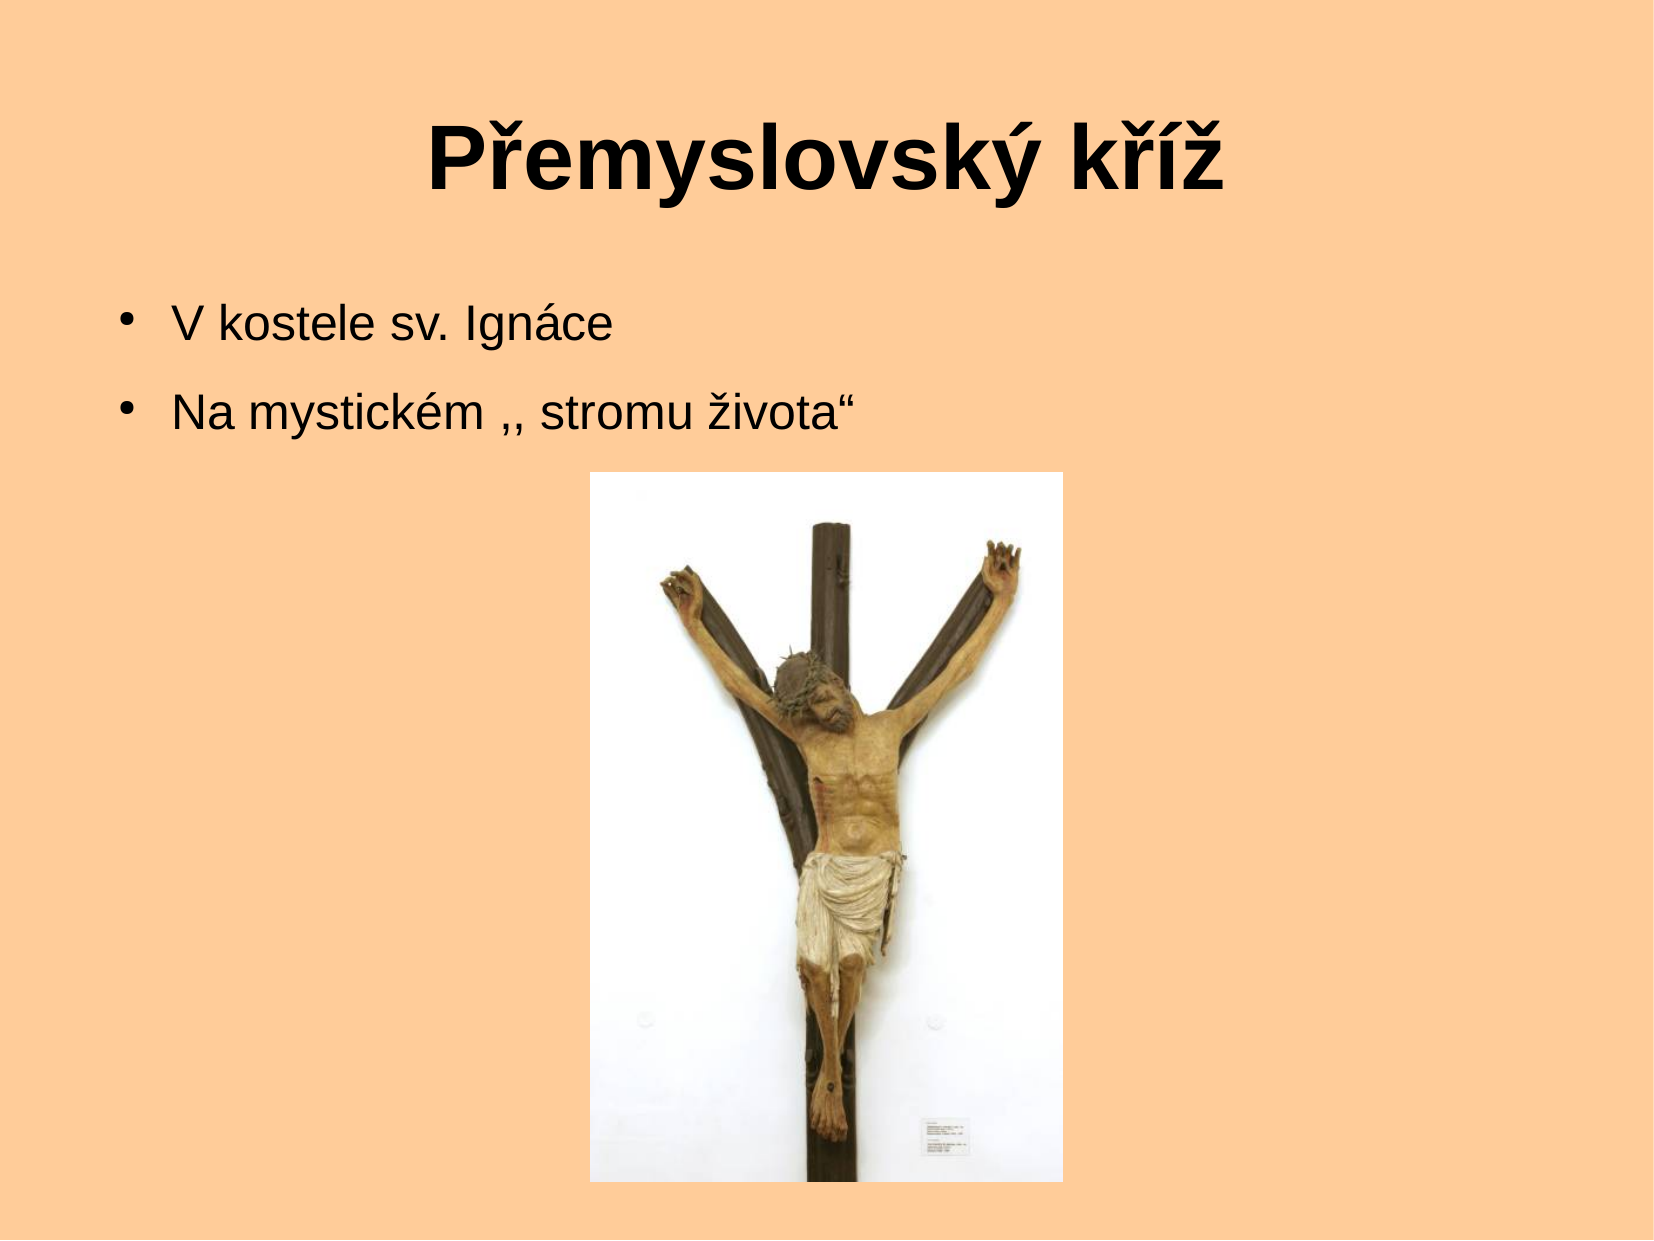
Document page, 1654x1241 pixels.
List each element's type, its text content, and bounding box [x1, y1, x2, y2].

list V kostele sv. Ignáce Na mystickém ,, stromu života“ [82, 290, 1571, 1109]
title Přemyslovský kříž [82, 49, 1571, 257]
picture [590, 472, 1063, 1182]
